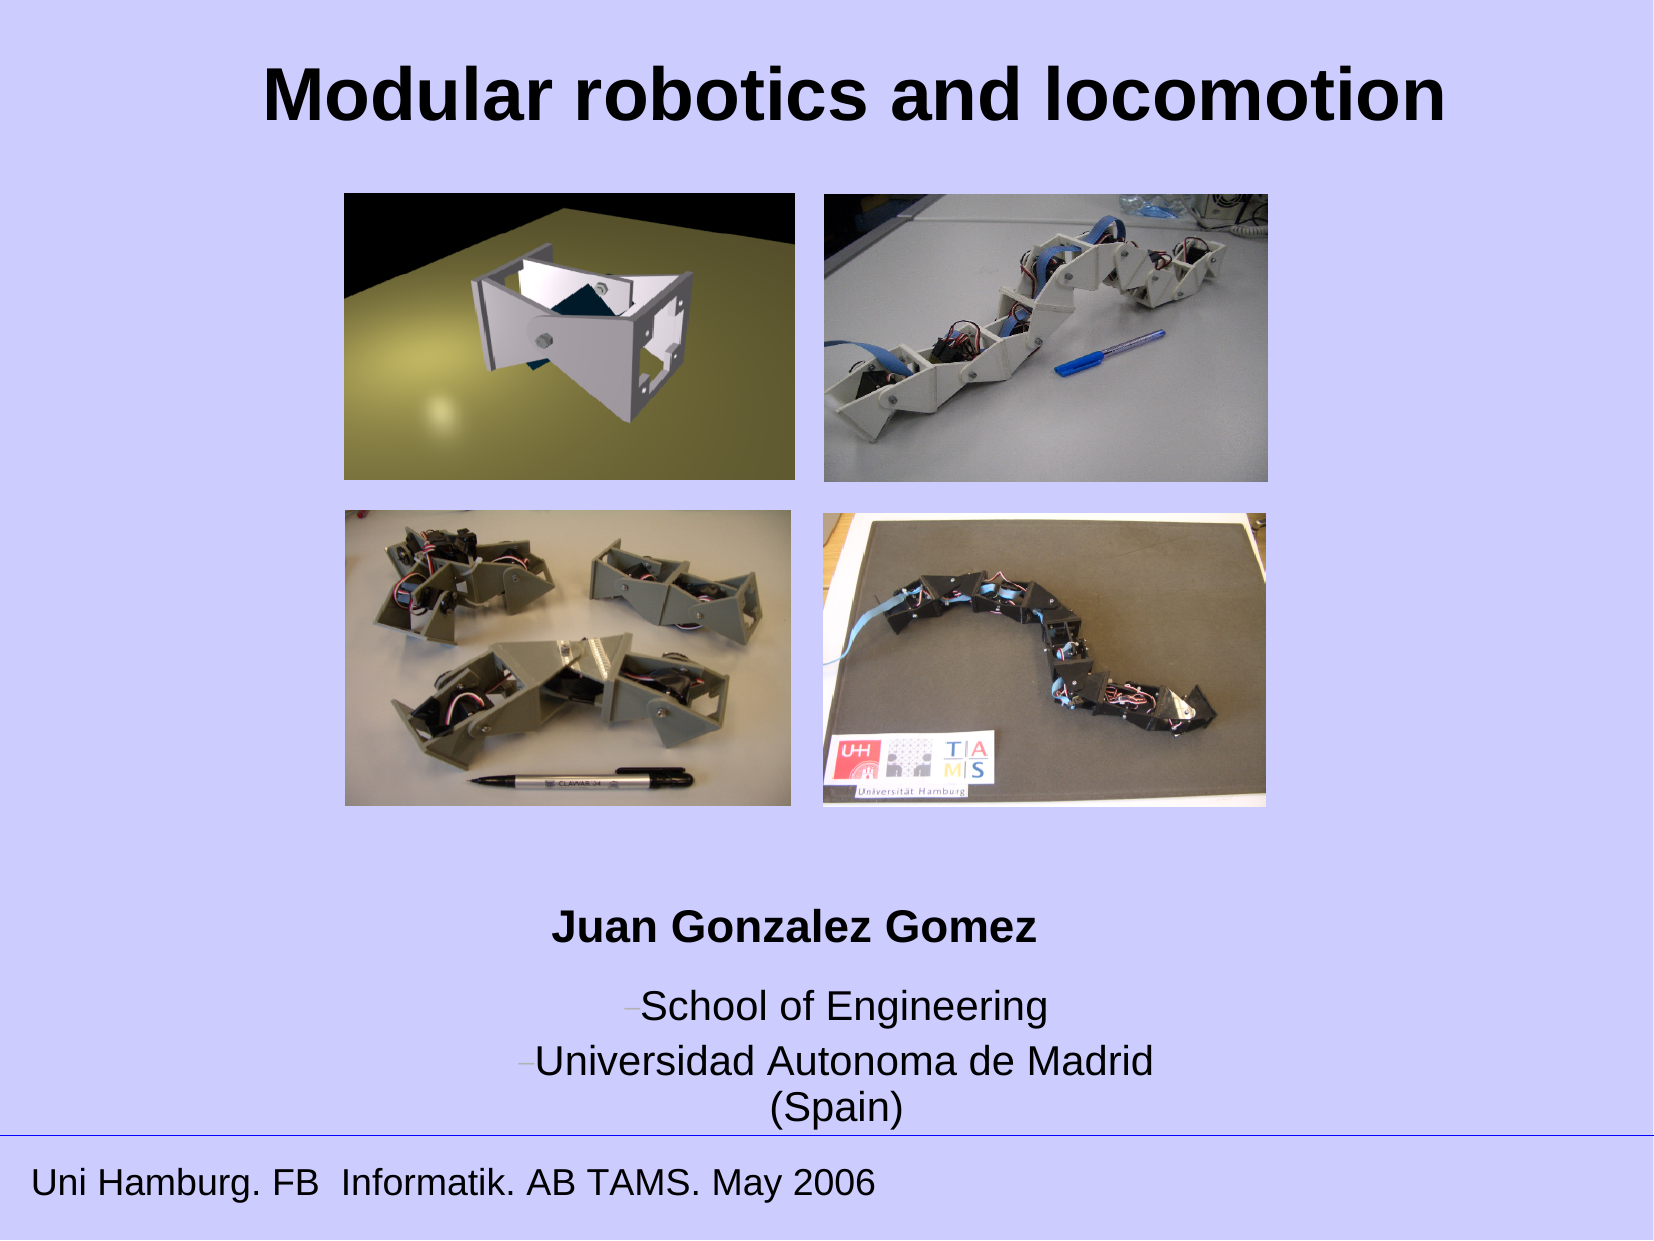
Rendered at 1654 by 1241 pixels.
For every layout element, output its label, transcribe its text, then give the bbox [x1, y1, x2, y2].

picture [344, 193, 795, 480]
picture [345, 510, 791, 806]
picture [823, 513, 1266, 807]
picture [824, 194, 1268, 482]
text_box Uni Hamburg. FB Informatik. AB TAMS. May 2006 [30, 1161, 999, 1204]
text_box Juan Gonzalez Gomez [551, 901, 1038, 953]
text_box School of Engineering Universidad Autonoma de Madrid (Spain) [316, 975, 1207, 1093]
text_box Modular robotics and locomotion [262, 52, 1449, 137]
